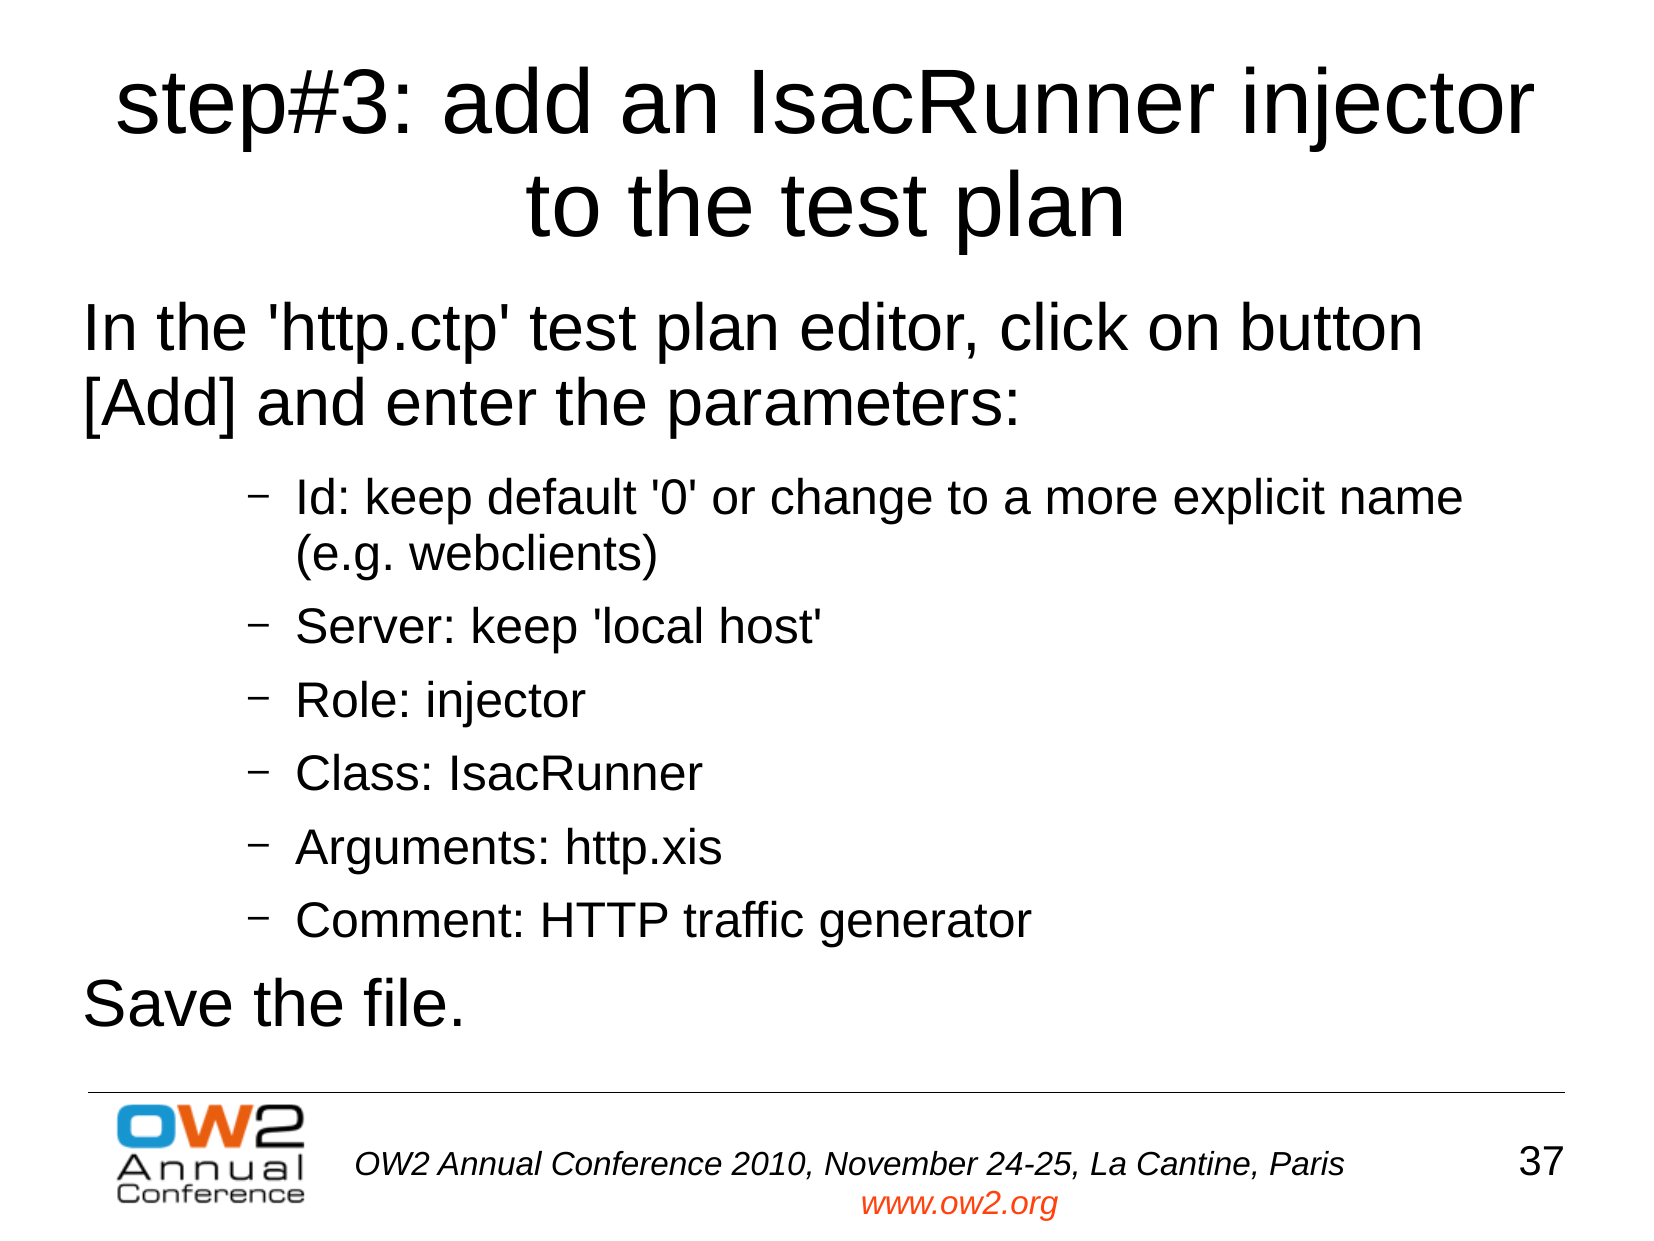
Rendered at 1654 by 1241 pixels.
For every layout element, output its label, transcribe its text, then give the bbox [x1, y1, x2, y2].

list In the 'http.ctp' test plan editor, click on button [Add] and enter the parameters: Id: keep default '0' or change to a more explicit name (e.g. webclients) Server: keep 'local host' Role: injector Class: IsacRunner Arguments: http.xis Comment: HTTP traffic generator Save the file. [82, 290, 1571, 1094]
title step#3: add an IsacRunner injector to the test plan [82, 50, 1571, 256]
picture [88, 1094, 333, 1213]
